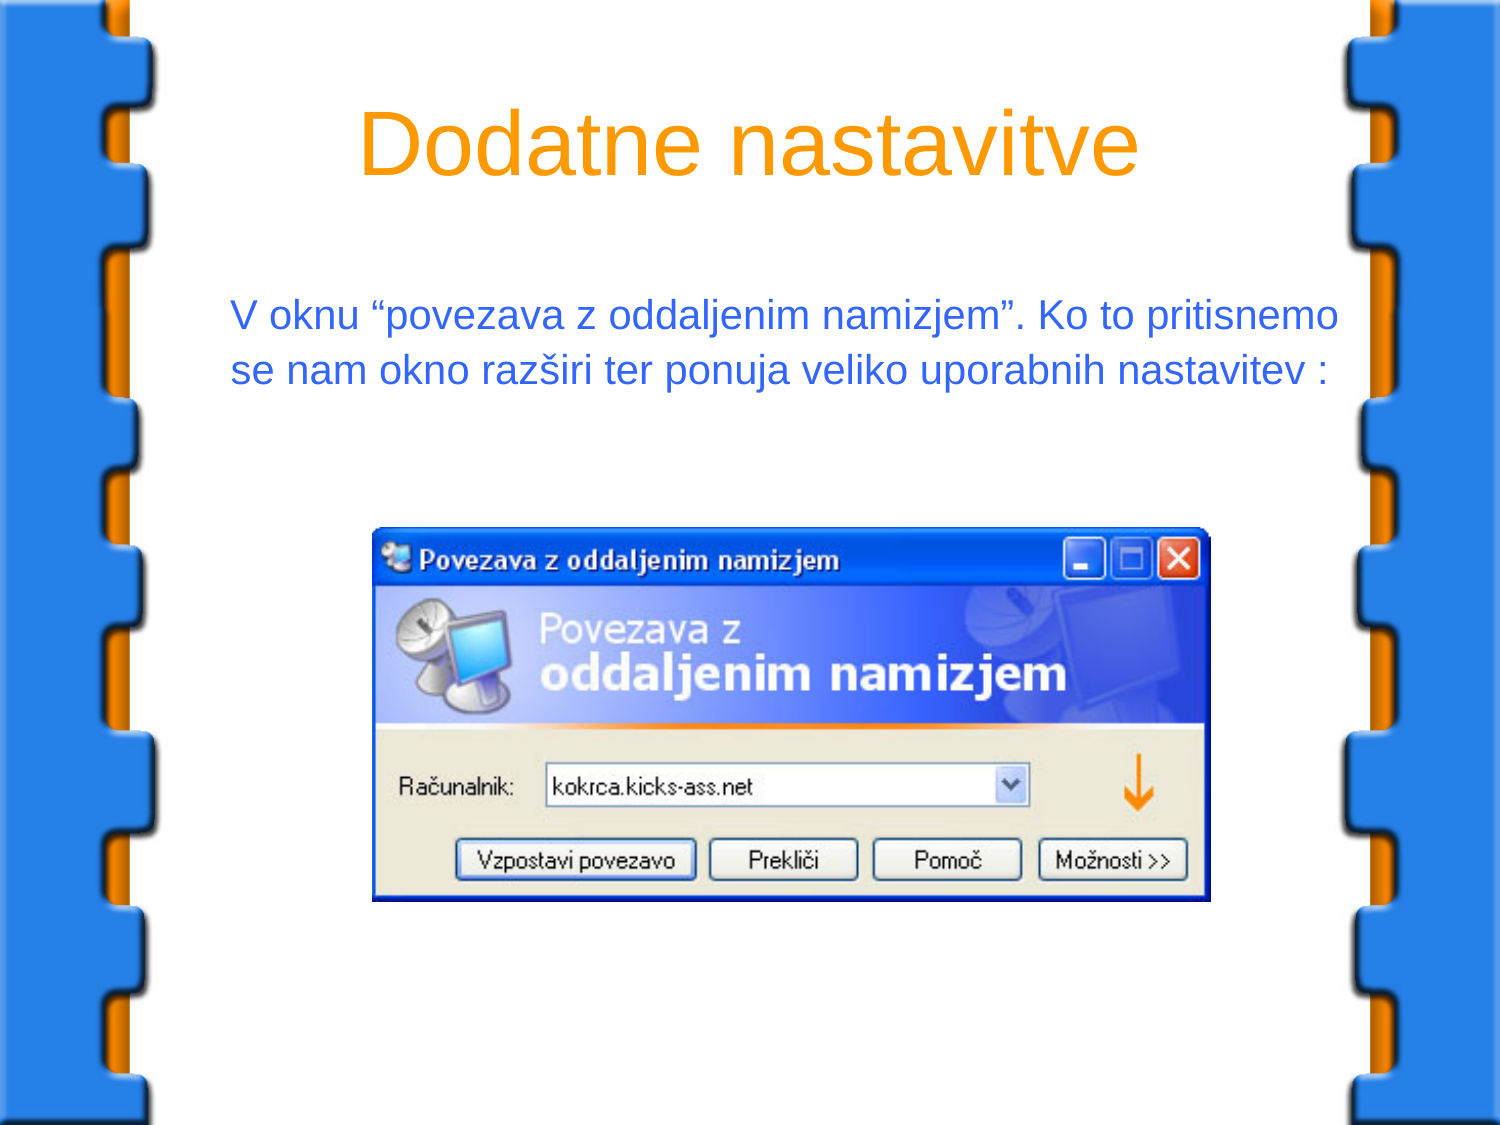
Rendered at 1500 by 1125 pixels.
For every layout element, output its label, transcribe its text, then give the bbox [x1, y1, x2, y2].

picture [1280, 0, 1500, 1125]
title Dodatne nastavitve [159, 45, 1341, 233]
list V oknu “povezava z oddaljenim namizjem”. Ko to pritisnemo se nam okno razširi ter ponuja veliko uporabnih nastavitev : [159, 255, 1365, 998]
picture [0, 0, 220, 1125]
picture [372, 527, 1211, 902]
